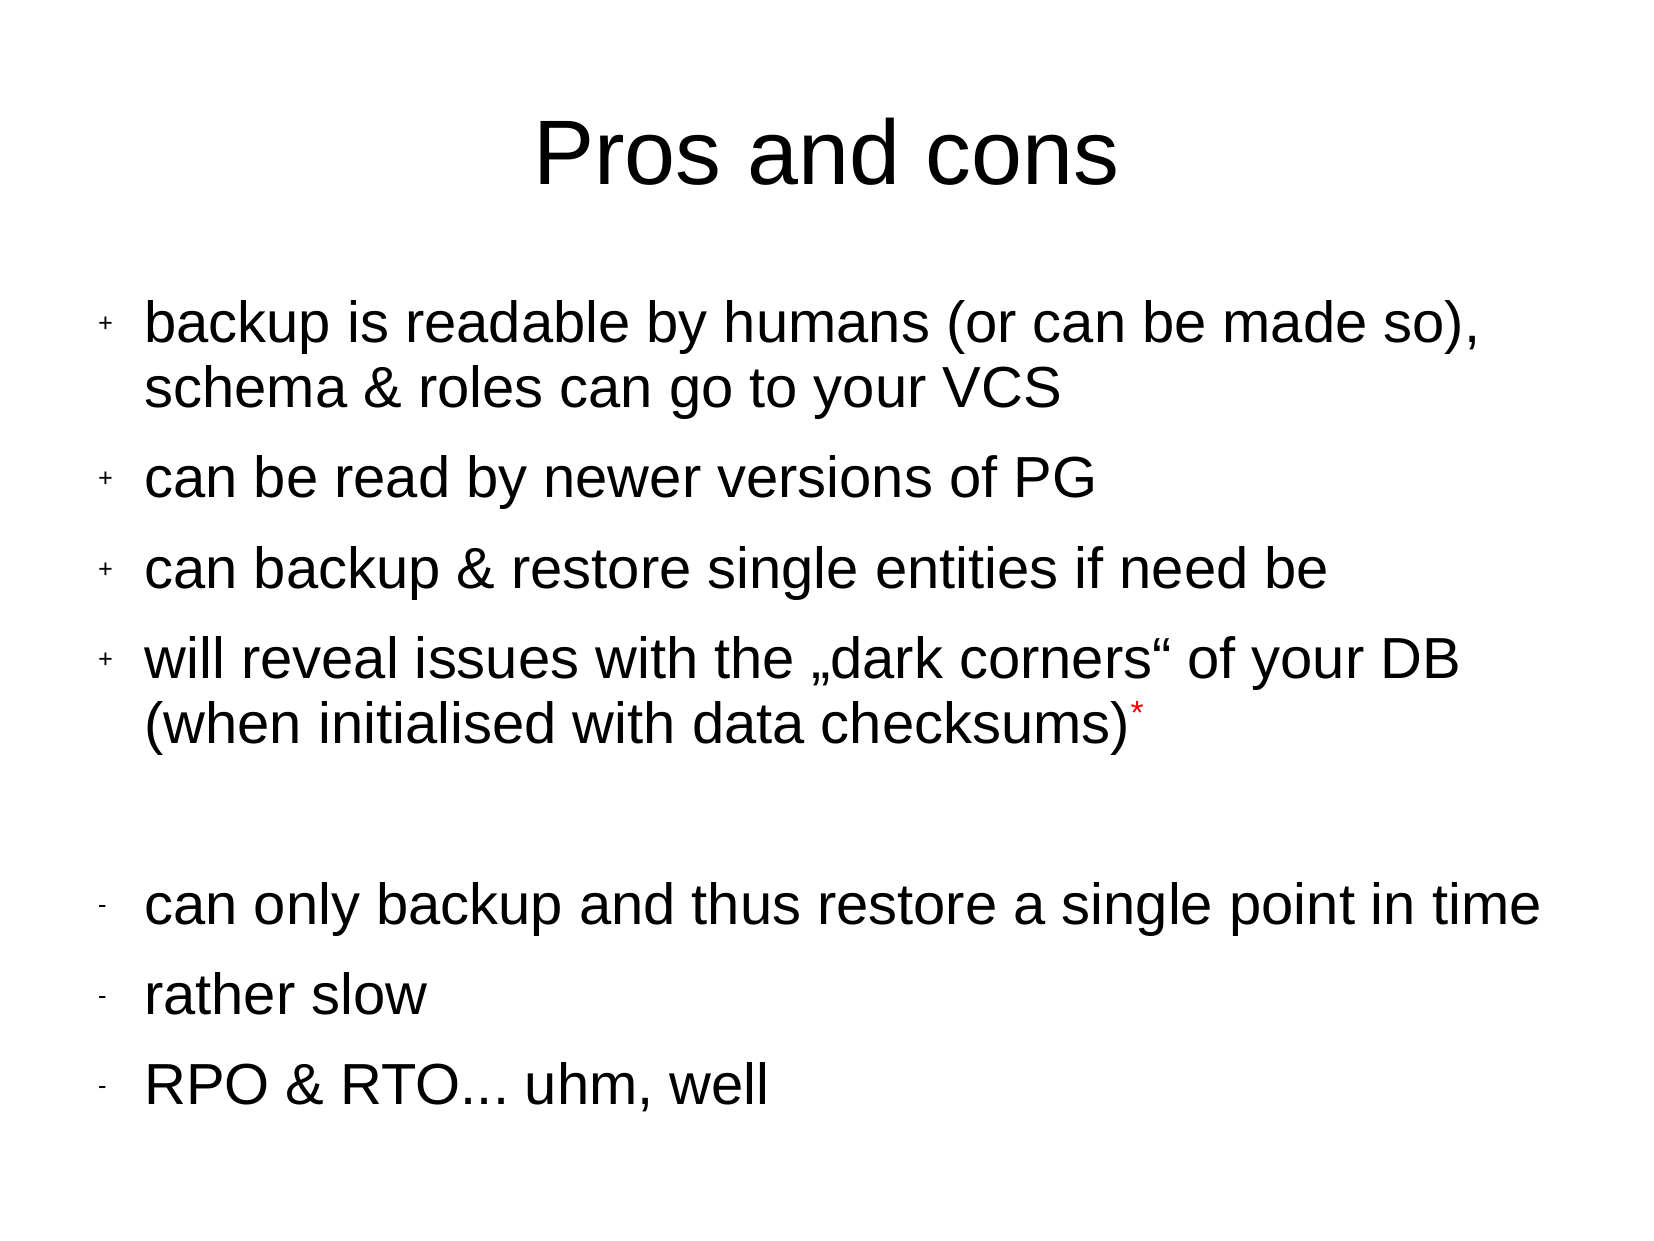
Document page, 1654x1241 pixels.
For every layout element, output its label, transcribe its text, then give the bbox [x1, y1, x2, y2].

title Pros and cons [82, 49, 1571, 257]
list backup is readable by humans (or can be made so), schema & roles can go to your VCS can be read by newer versions of PG can backup & restore single entities if need be will reveal issues with the „dark corners“ of your DB (when initialised with data checksums)* can only backup and thus restore a single point in time rather slow RPO & RTO... uhm, well [82, 290, 1571, 1134]
